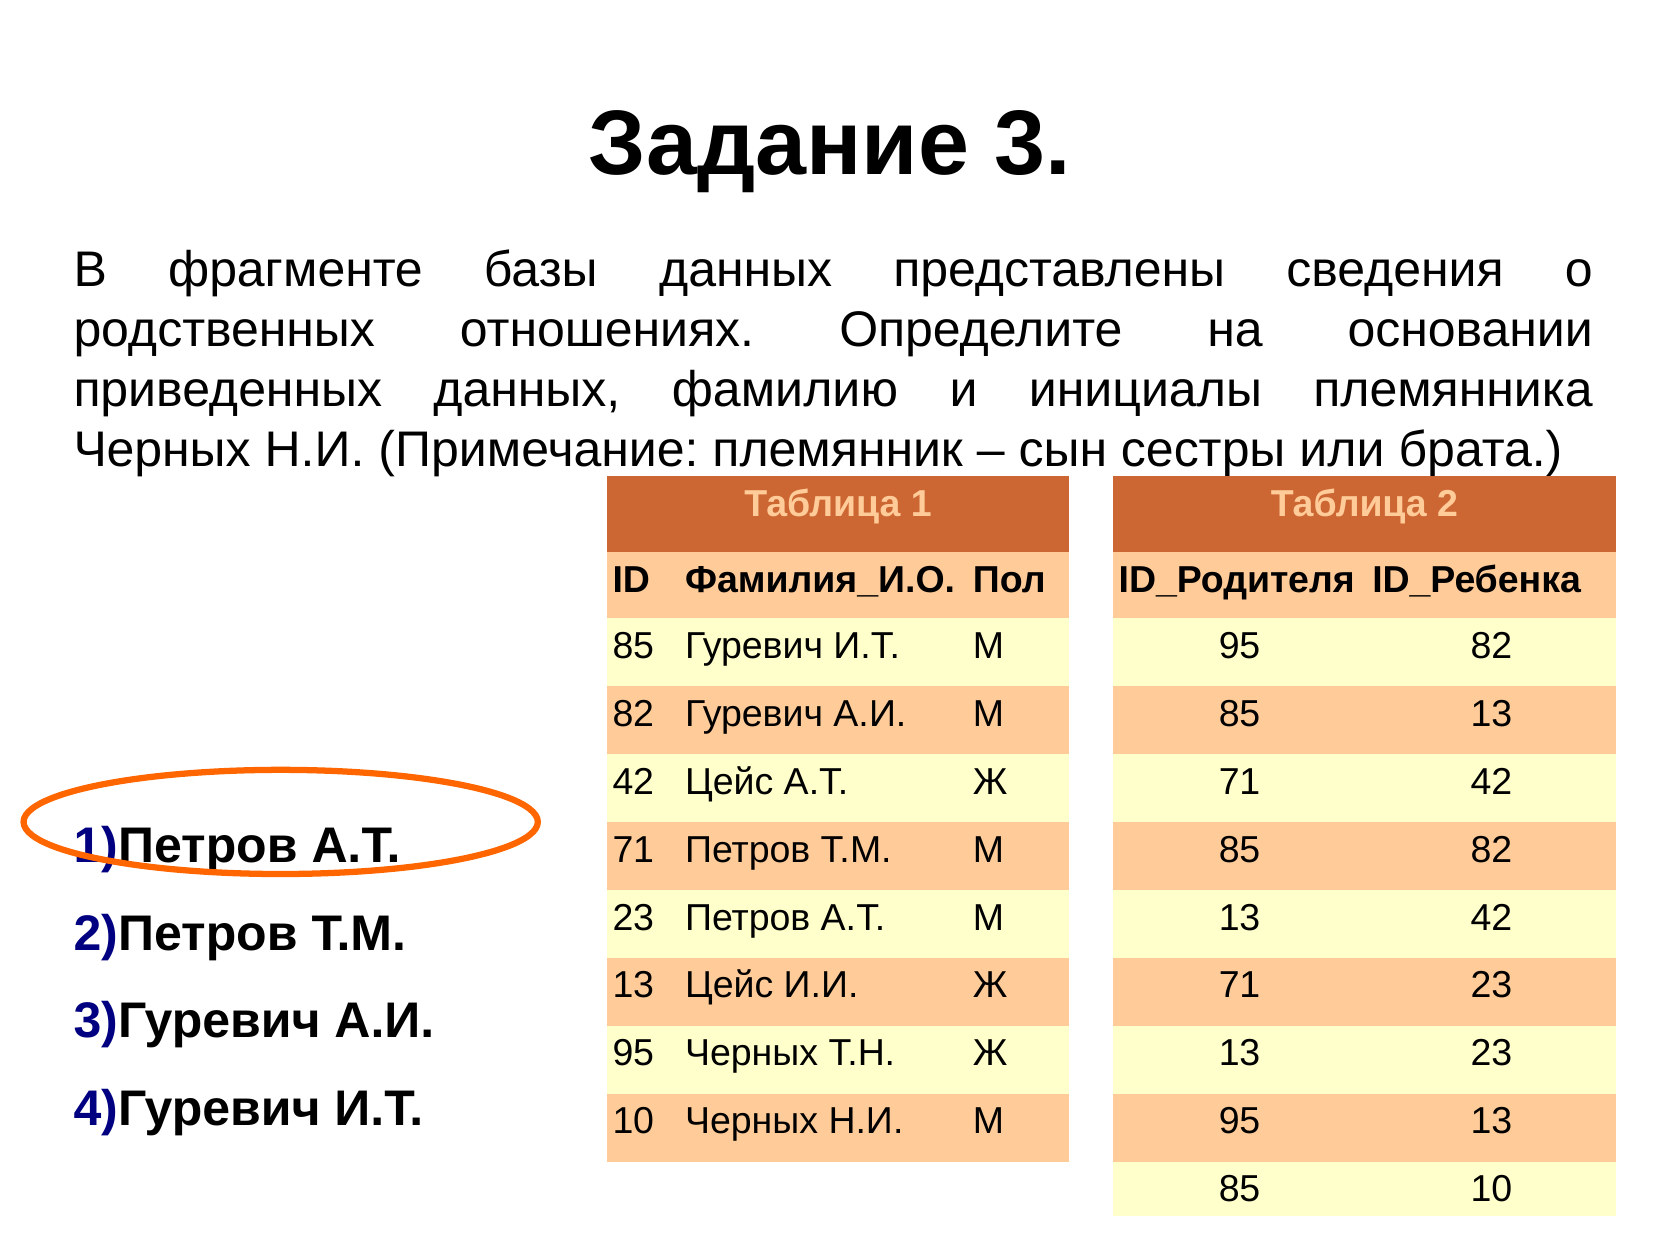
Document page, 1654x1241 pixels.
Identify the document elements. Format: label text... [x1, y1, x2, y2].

table_header [1069, 476, 1113, 1216]
table_cell 10 [1366, 1162, 1616, 1216]
table_cell Петров Т.М. [679, 822, 967, 890]
table_cell 95 [1113, 618, 1366, 686]
table_cell Гуревич И.Т. [679, 618, 967, 686]
table_cell М [967, 686, 1069, 754]
table_cell 23 [1366, 1026, 1616, 1094]
table_cell М [967, 1094, 1069, 1162]
table_cell Пол [967, 552, 1069, 618]
table_cell 10 [607, 1094, 679, 1162]
table_cell ID [607, 552, 679, 618]
table_cell Черных Т.Н. [679, 1026, 967, 1094]
table_cell 82 [607, 686, 679, 754]
table_cell Петров А.Т. [679, 890, 967, 958]
table_cell 71 [607, 822, 679, 890]
table_cell 42 [1366, 754, 1616, 822]
table_cell 13 [1113, 1026, 1366, 1094]
table_header Таблица 1 [607, 476, 1069, 552]
table_cell 82 [1366, 618, 1616, 686]
table_cell М [967, 890, 1069, 958]
table_cell 82 [1366, 822, 1616, 890]
table_cell [607, 1162, 1069, 1216]
table_cell 85 [1113, 686, 1366, 754]
table_cell 95 [1113, 1094, 1366, 1162]
table_cell Цейс И.И. [679, 958, 967, 1026]
list В фрагменте базы данных представлены сведения о родственных отношениях. Определите на основании приведенных данных, фамилию и инициалы племянника Черных Н.И. (Примечание: племянник – сын сестры или брата.) Петров А.Т. Петров Т.М. Гуревич А.И. Гуревич И.Т. [58, 773, 534, 870]
table_cell 13 [1366, 1094, 1616, 1162]
table_cell ID_Родителя [1113, 552, 1366, 618]
title Задание 3. [82, 68, 1571, 207]
table_cell 71 [1113, 958, 1366, 1026]
list В фрагменте базы данных представлены сведения о родственных отношениях. Определите на основании приведенных данных, фамилию и инициалы племянника Черных Н.И. (Примечание: племянник – сын сестры или брата.) Петров А.Т. Петров Т.М. Гуревич А.И. Гуревич И.Т. [58, 229, 1609, 1194]
table_cell Ж [967, 1026, 1069, 1094]
table_cell 42 [607, 754, 679, 822]
table_cell Ж [967, 958, 1069, 1026]
table_cell 85 [1113, 822, 1366, 890]
table_cell М [967, 618, 1069, 686]
table_cell 23 [1366, 958, 1616, 1026]
table_cell 13 [1113, 890, 1366, 958]
table_cell 85 [607, 618, 679, 686]
table_cell 42 [1366, 890, 1616, 958]
table_cell 85 [1113, 1162, 1366, 1216]
table_cell Черных Н.И. [679, 1094, 967, 1162]
table_cell М [967, 822, 1069, 890]
table_cell 13 [607, 958, 679, 1026]
table_cell 95 [607, 1026, 679, 1094]
table_cell 71 [1113, 754, 1366, 822]
table_cell 23 [607, 890, 679, 958]
table_cell Фамилия_И.О. [679, 552, 967, 618]
table_cell Ж [967, 754, 1069, 822]
table_cell Цейс А.Т. [679, 754, 967, 822]
table_cell ID_Ребенка [1366, 552, 1616, 618]
table_header Таблица 2 [1113, 476, 1616, 552]
table_cell Гуревич А.И. [679, 686, 967, 754]
table_cell 13 [1366, 686, 1616, 754]
